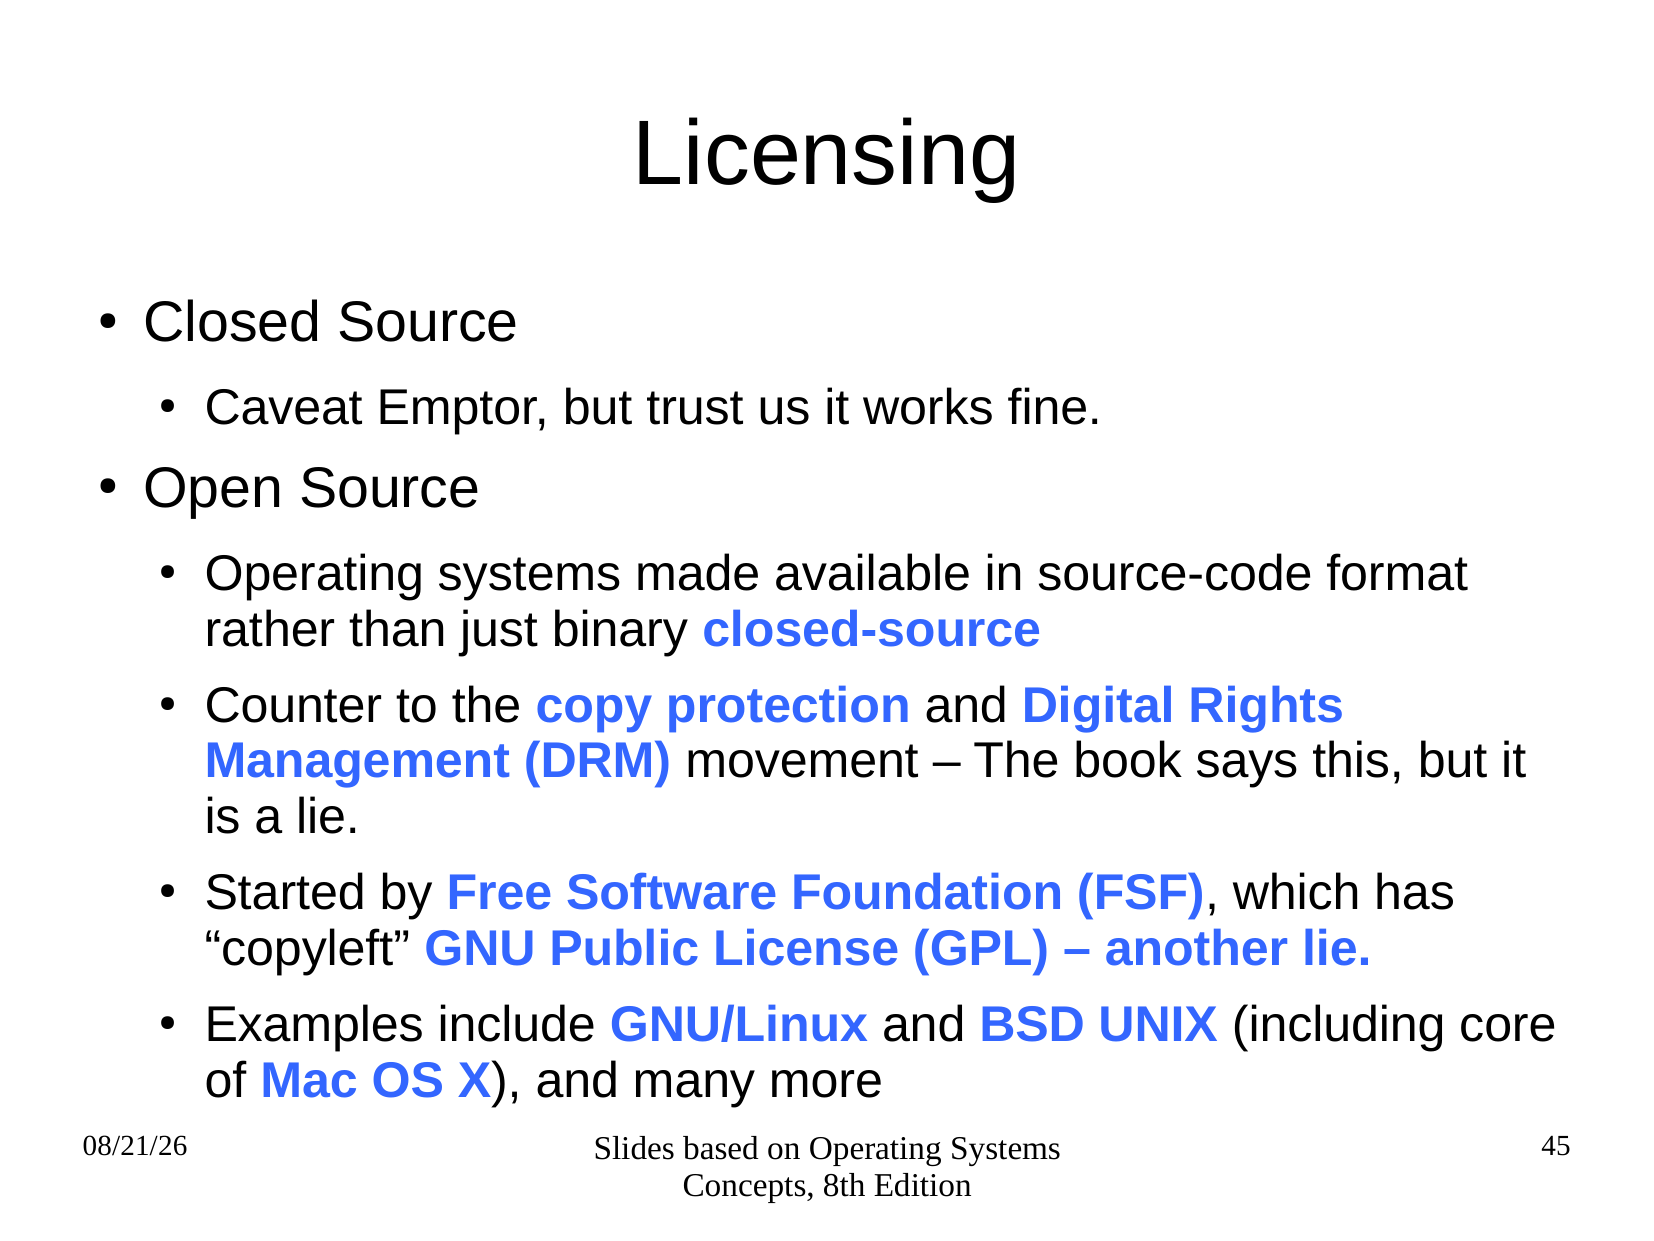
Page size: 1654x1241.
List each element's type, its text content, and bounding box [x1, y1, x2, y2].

list Closed Source Caveat Emptor, but trust us it works fine. Open Source Operating systems made available in source-code format rather than just binary closed-source Counter to the copy protection and Digital Rights Management (DRM) movement – The book says this, but it is a lie. Started by Free Software Foundation (FSF), which has “copyleft” GNU Public License (GPL) – another lie. Examples include GNU/Linux and BSD UNIX (including core of Mac OS X), and many more [82, 290, 1571, 1109]
title Licensing [82, 49, 1571, 257]
